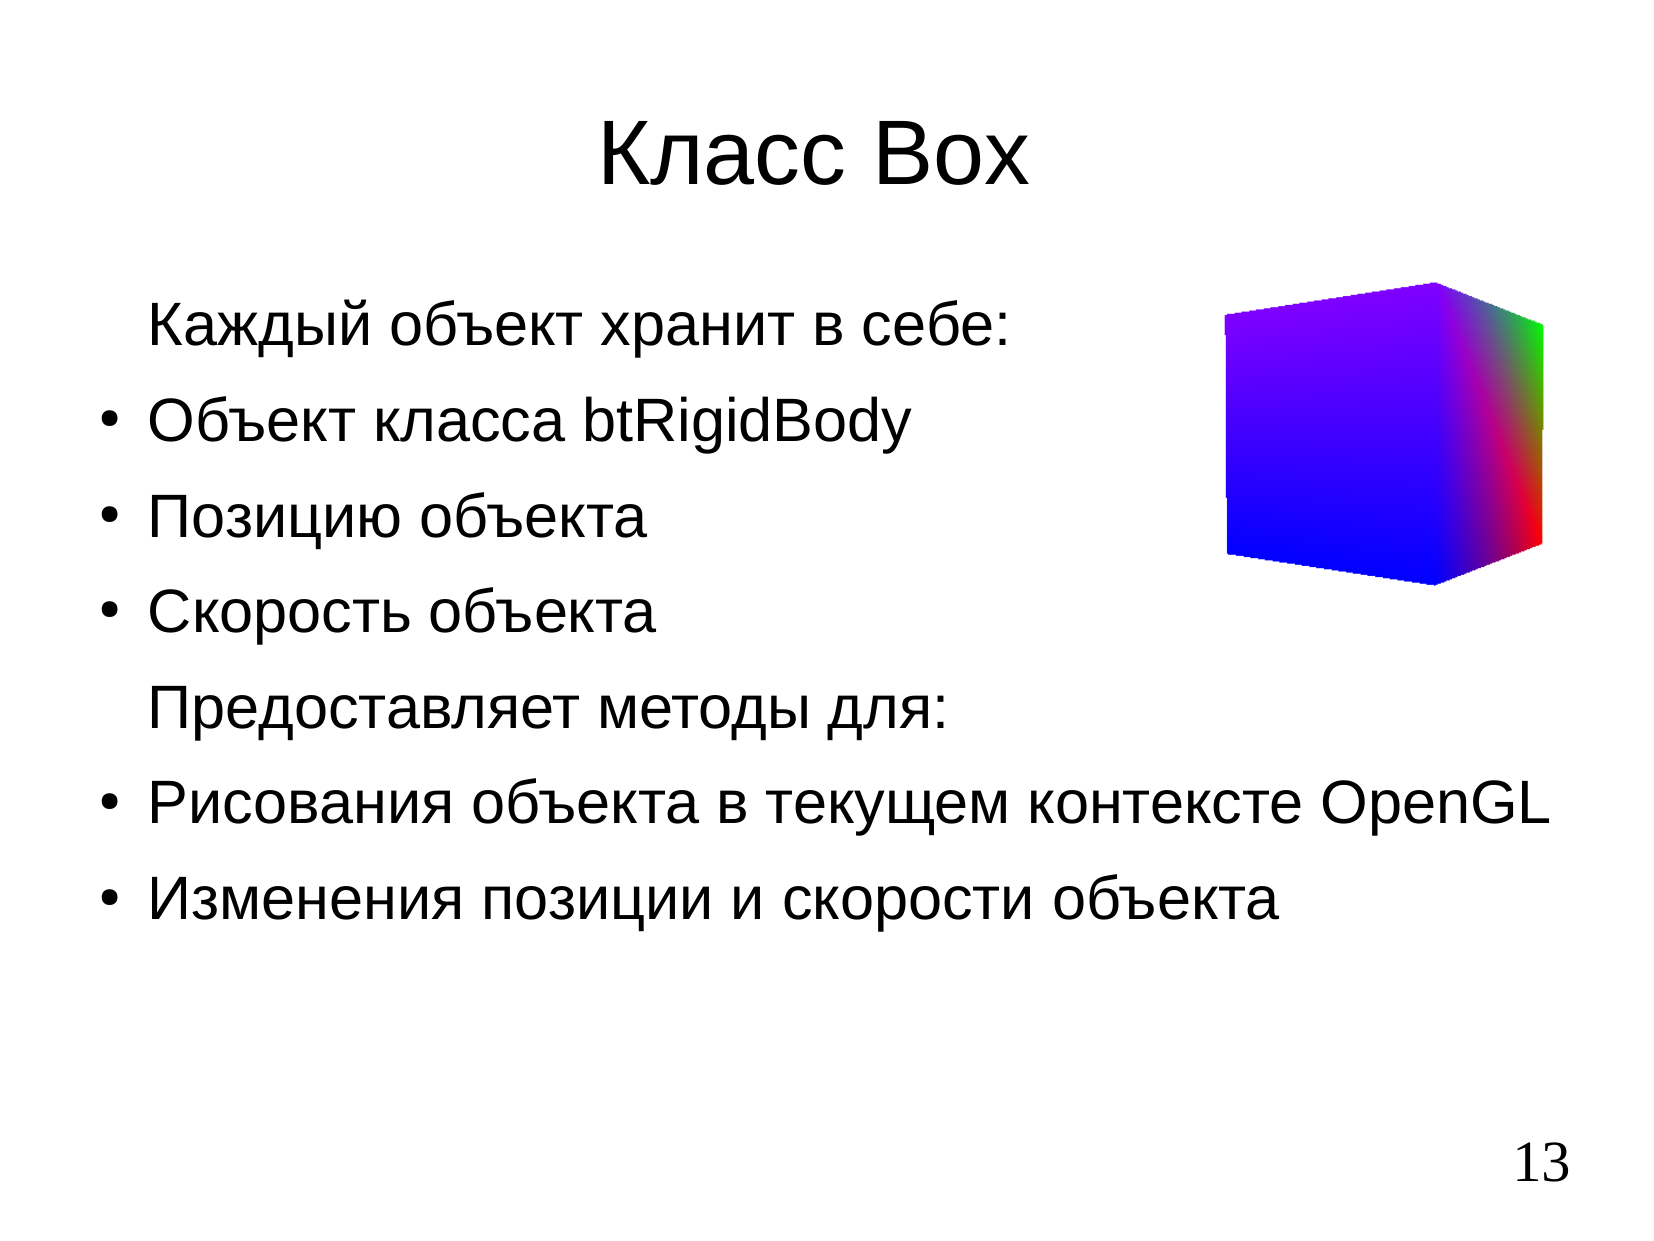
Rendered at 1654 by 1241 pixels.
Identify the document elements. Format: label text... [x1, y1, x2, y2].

picture [1139, 247, 1607, 624]
title Класс Box [82, 49, 1571, 257]
list Каждый объект хранит в себе: Объект класса btRigidBody Позицию объекта Скорость объекта Предоставляет методы для: Рисования объекта в текущем контексте OpenGL Изменения позиции и скорости объекта [82, 290, 1571, 1010]
